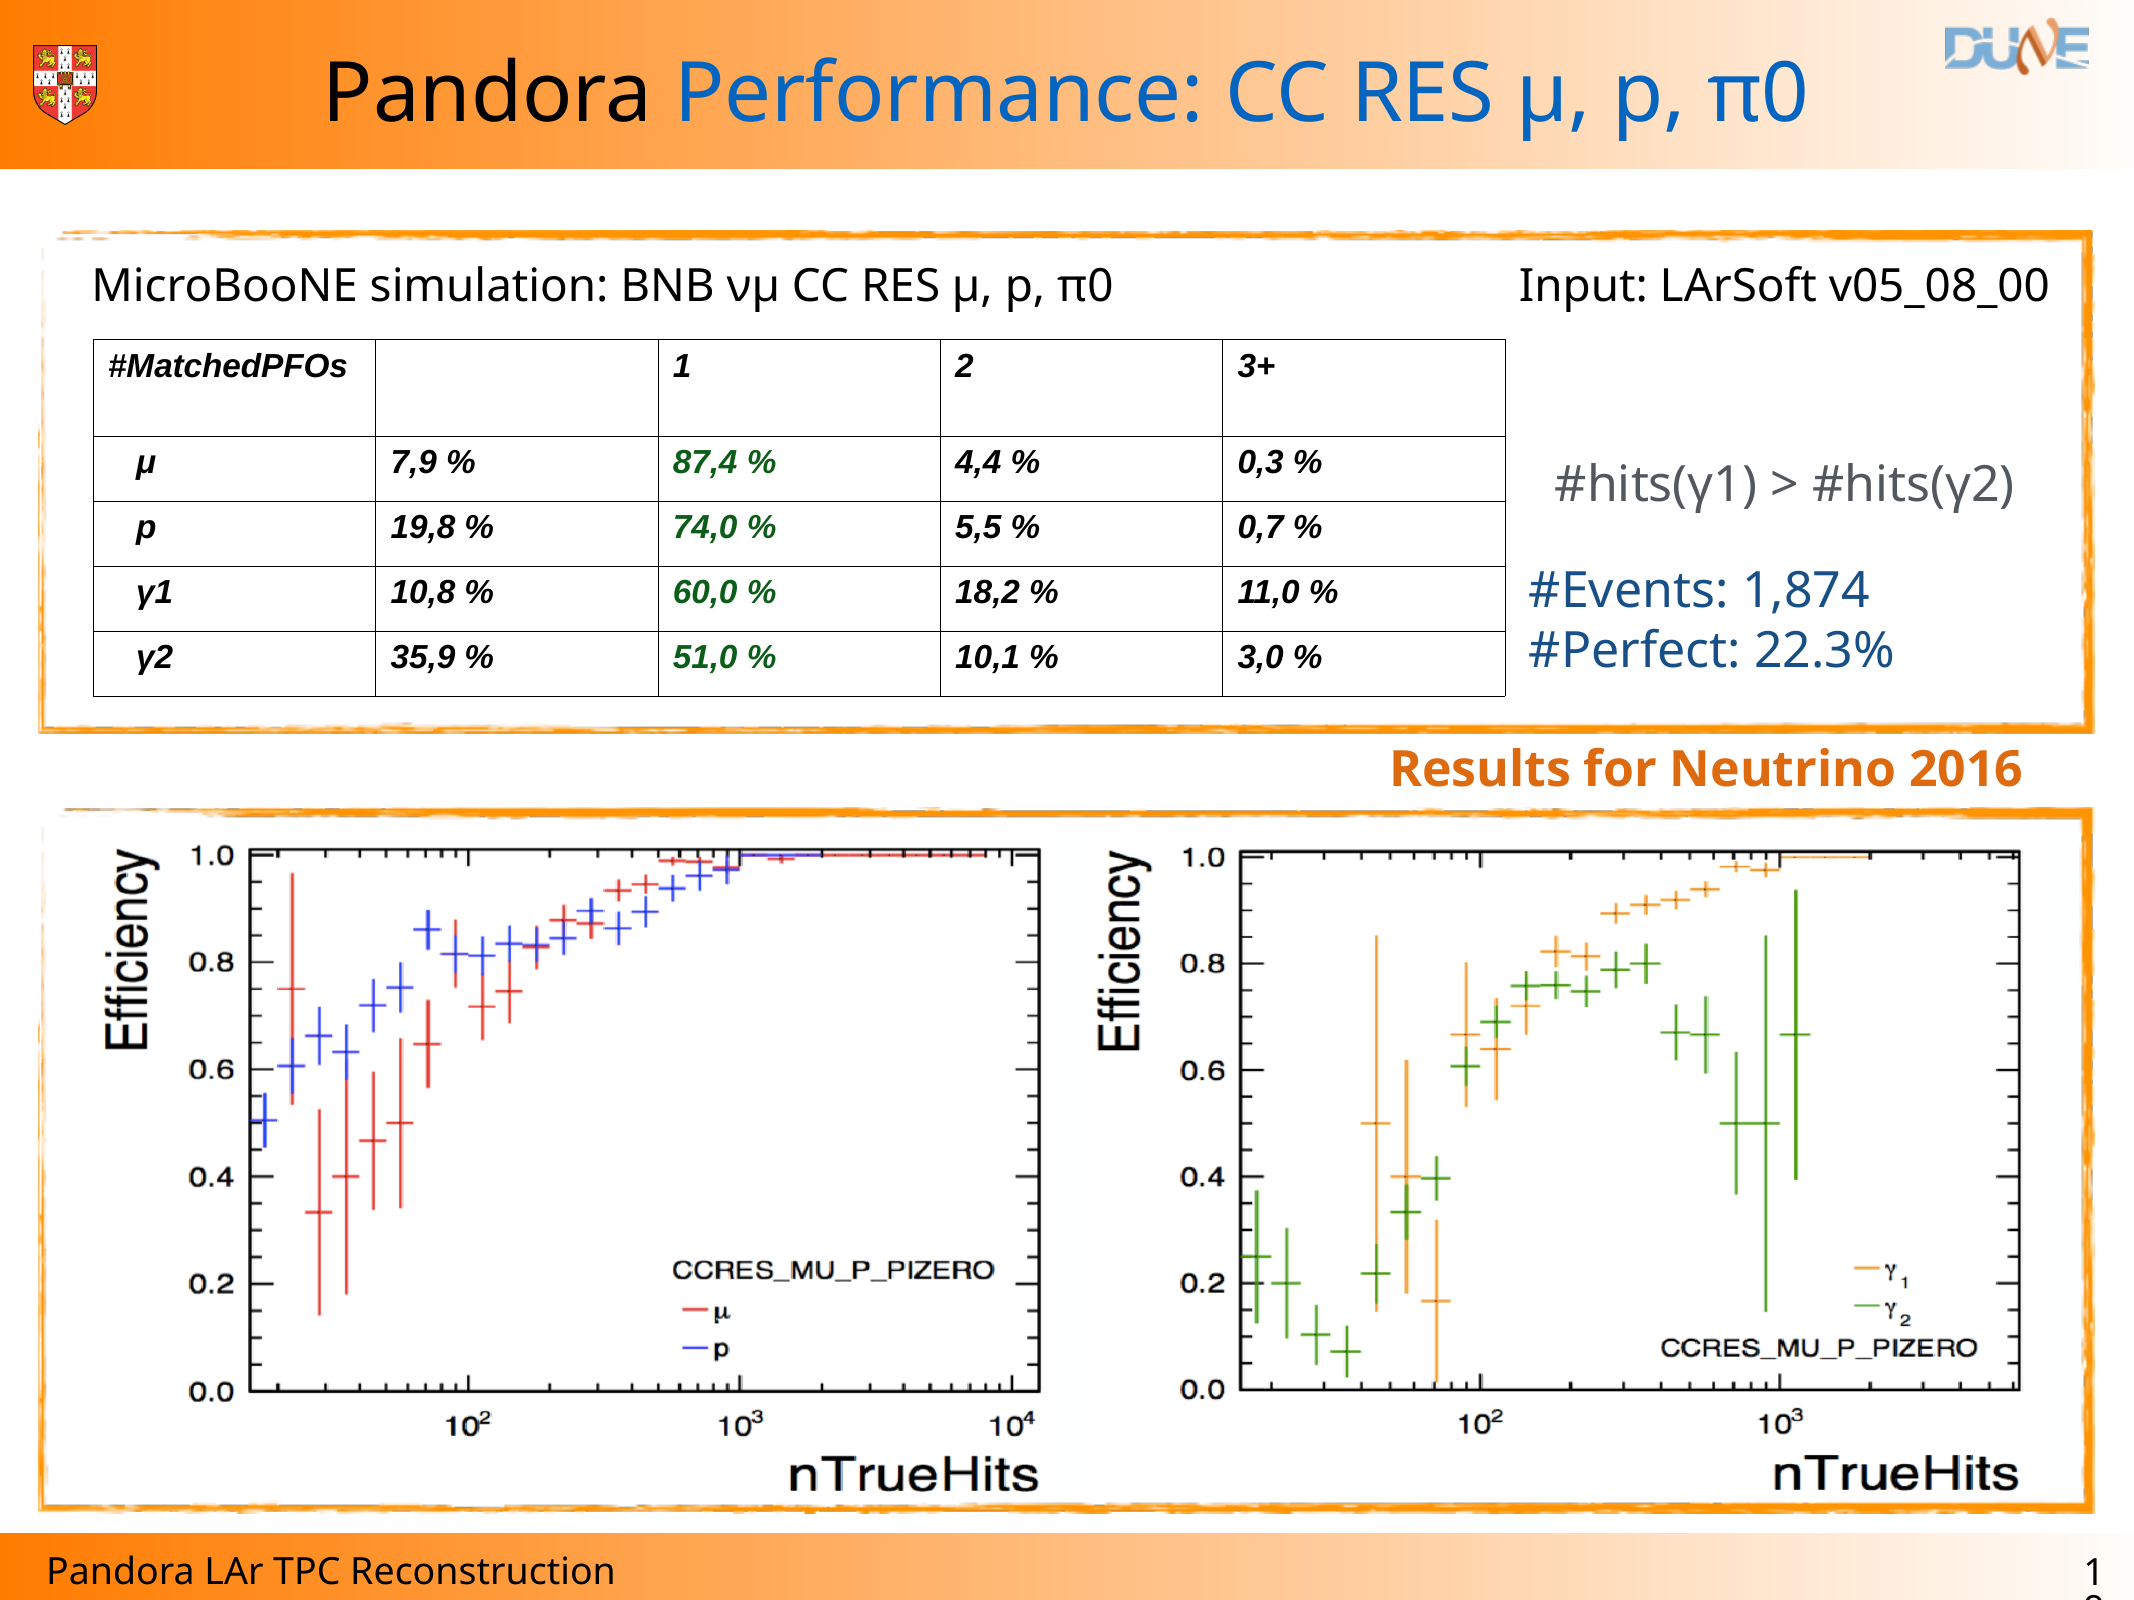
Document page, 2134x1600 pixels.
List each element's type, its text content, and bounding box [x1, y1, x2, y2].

text_box w [cm] [433, 1533, 438, 1600]
picture [1944, 17, 2090, 76]
text_box Pandora Performance: CC RES μ, p, π0 [208, 27, 1925, 150]
picture [38, 807, 2095, 1517]
text_box Input: LArSoft v05_08_00 [1488, 247, 2082, 319]
picture [38, 230, 2095, 737]
text_box #hits(γ1) > #hits(γ2) [1506, 443, 2064, 521]
text_box <number> [2075, 1539, 2132, 1600]
picture [33, 45, 97, 125]
text_box Results for Neutrino 2016 [1334, 728, 2079, 805]
text_box <number> [942, 0, 949, 27]
text_box #Events: 1,874 #Perfect: 22.3% [1520, 534, 1946, 701]
text_box <number> [942, 1533, 949, 1600]
